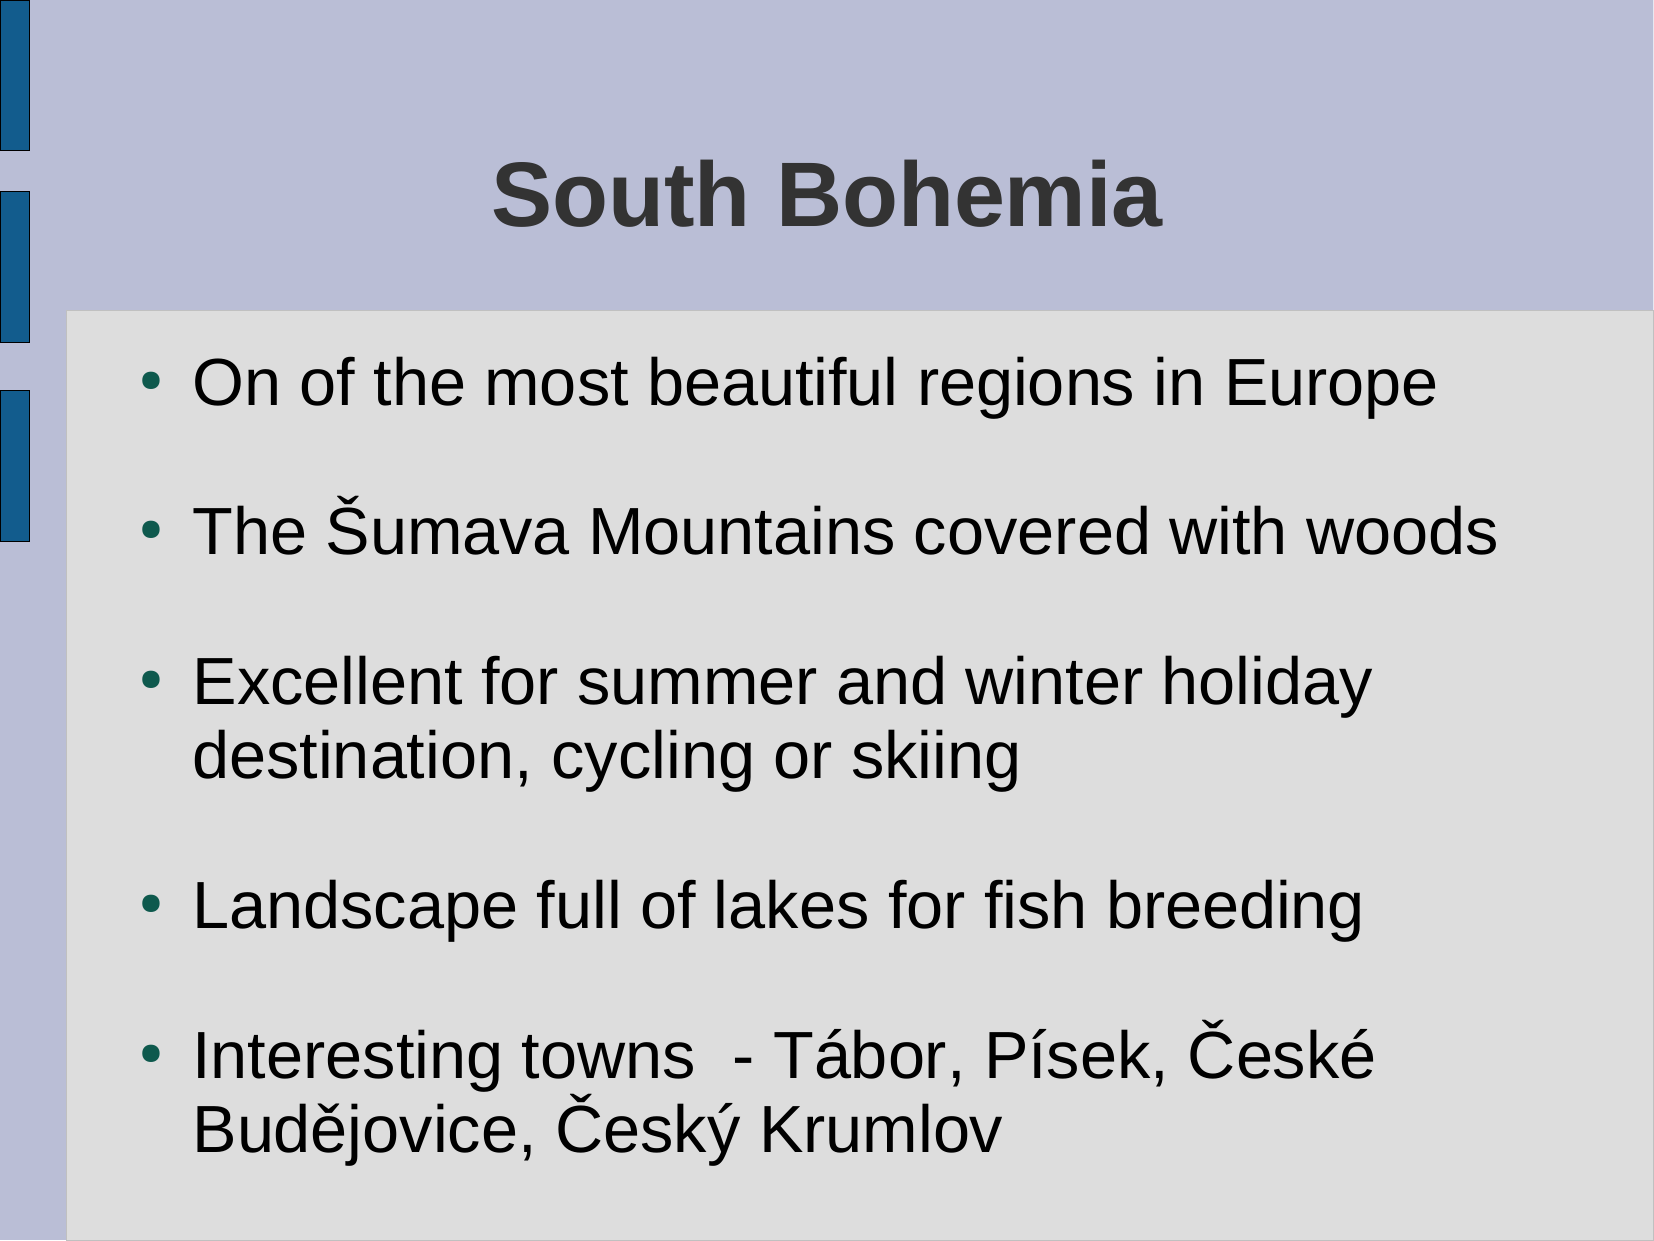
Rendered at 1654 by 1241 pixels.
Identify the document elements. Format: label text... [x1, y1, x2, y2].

title South Bohemia [121, 91, 1534, 299]
list On of the most beautiful regions in Europe The Šumava Mountains covered with woods Excellent for summer and winter holiday destination, cycling or skiing Landscape full of lakes for fish breeding Interesting towns - Tábor, Písek, České Budějovice, Český Krumlov [121, 344, 1534, 1127]
